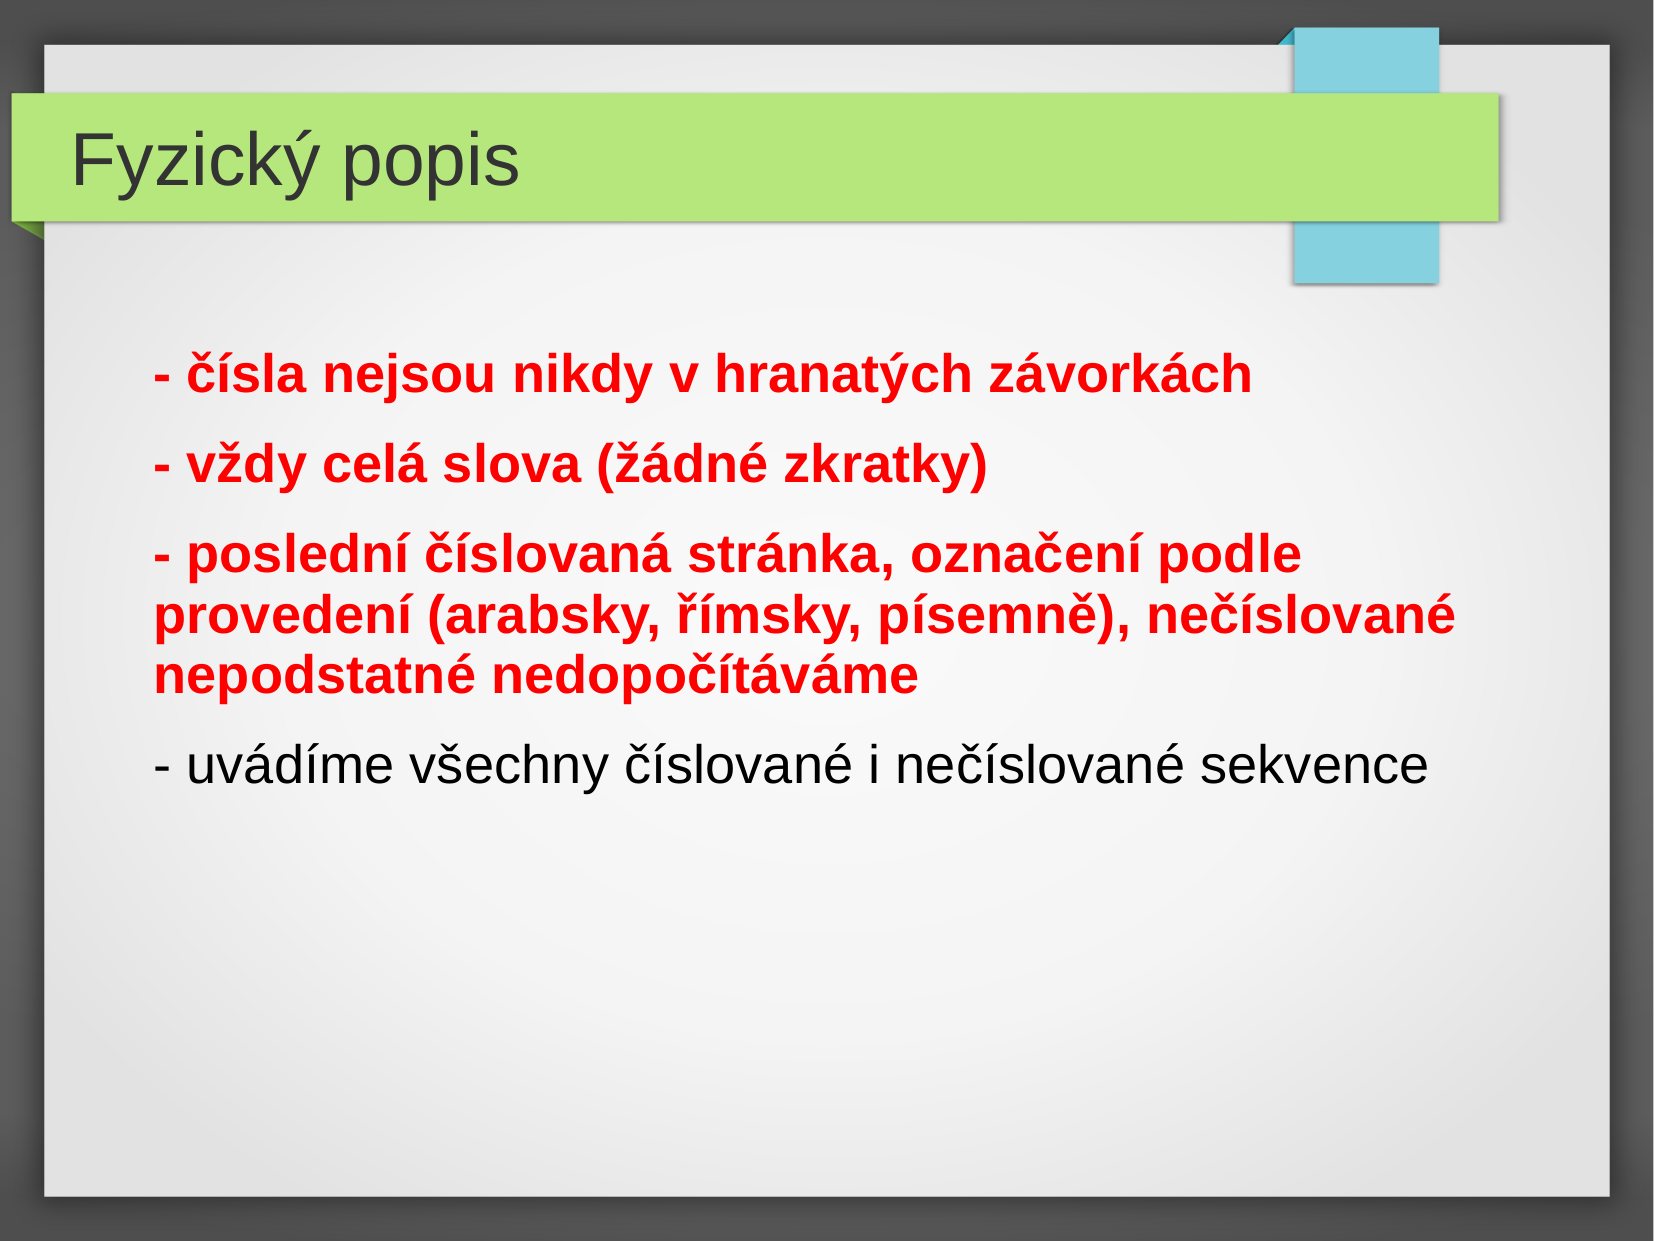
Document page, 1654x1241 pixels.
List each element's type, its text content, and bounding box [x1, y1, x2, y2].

list - čísla nejsou nikdy v hranatých závorkách - vždy celá slova (žádné zkratky) - poslední číslovaná stránka, označení podle provedení (arabsky, římsky, písemně), nečíslované nepodstatné nedopočítáváme - uvádíme všechny číslované i nečíslované sekvence [82, 343, 1538, 1063]
picture [0, 0, 1654, 1241]
title Fyzický popis [70, 106, 1229, 213]
